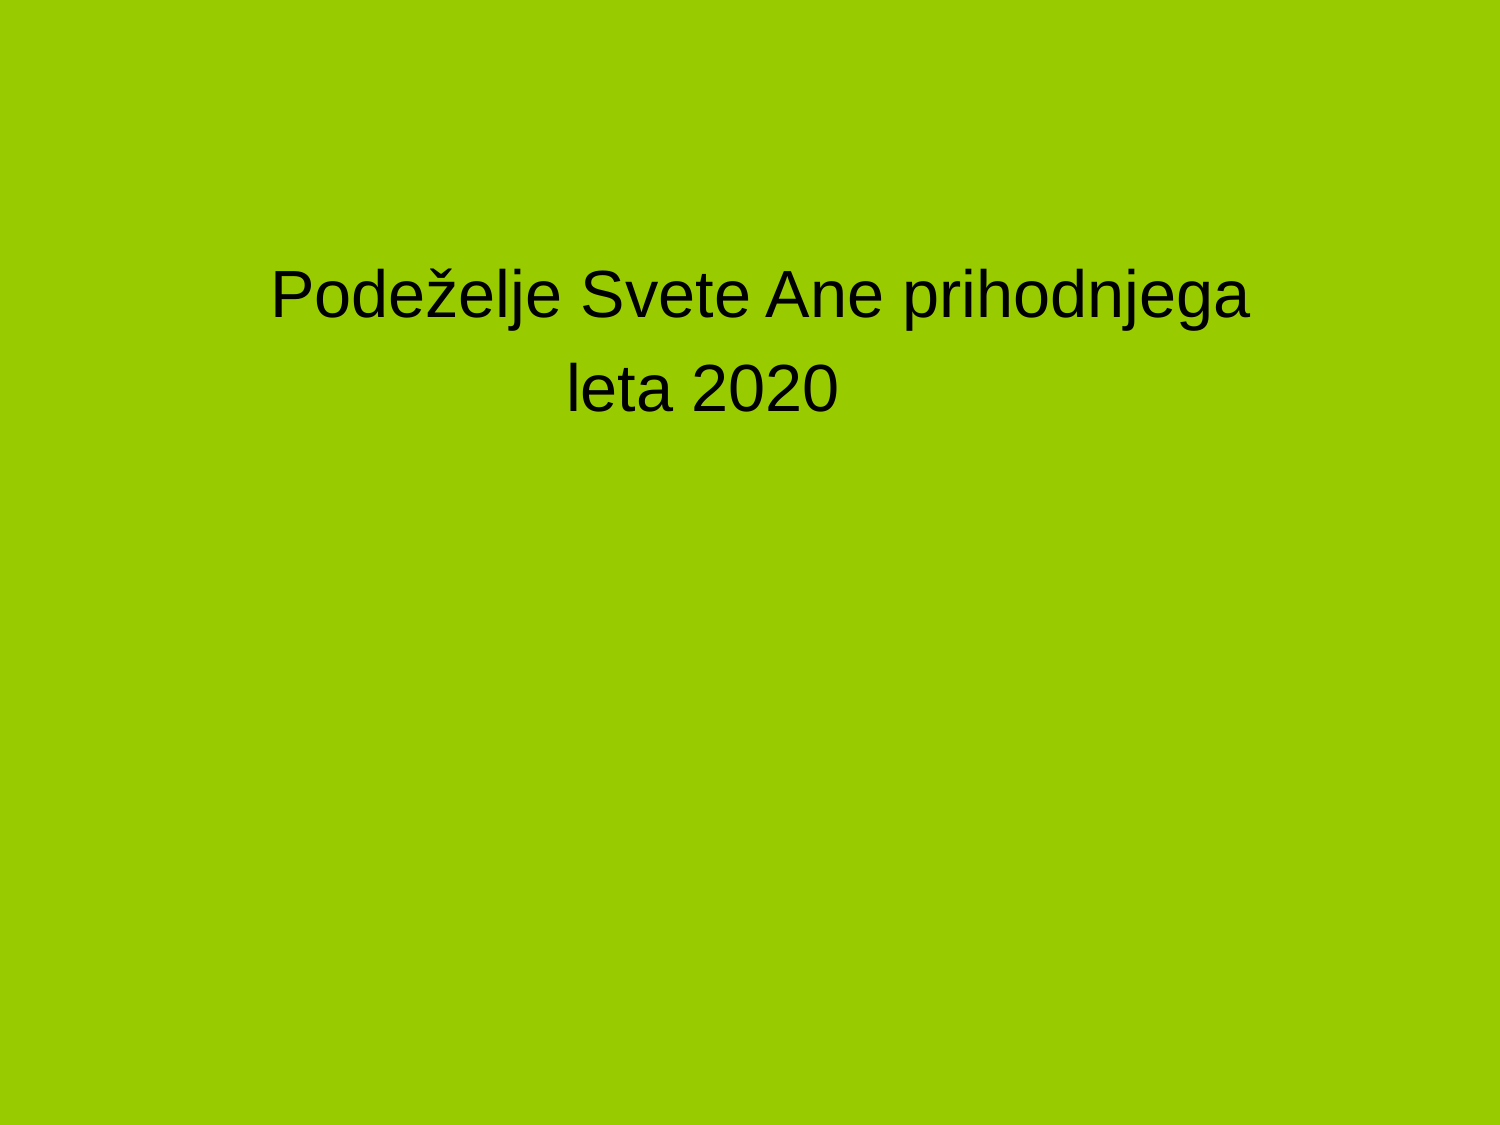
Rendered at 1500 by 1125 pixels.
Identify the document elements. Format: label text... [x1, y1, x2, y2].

list Podeželje Svete Ane prihodnjega leta 2020 [88, 243, 1439, 986]
